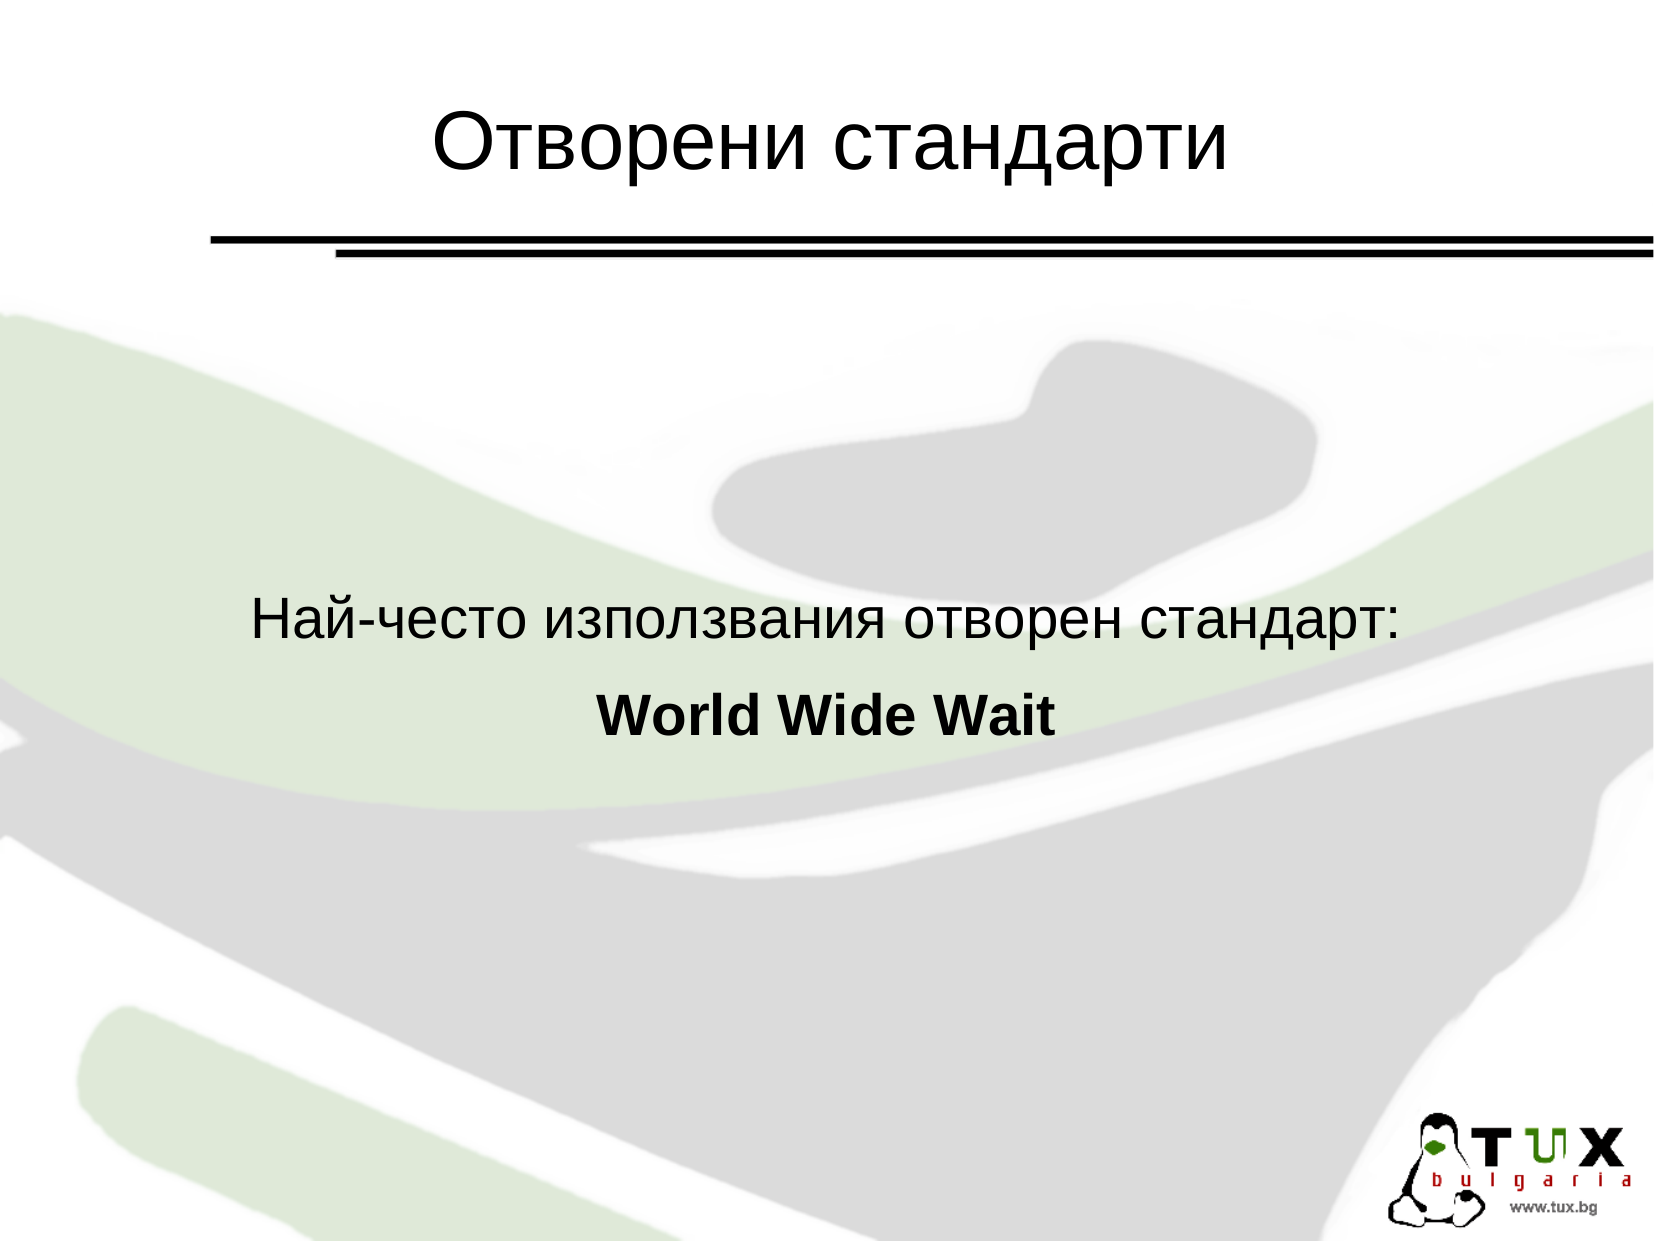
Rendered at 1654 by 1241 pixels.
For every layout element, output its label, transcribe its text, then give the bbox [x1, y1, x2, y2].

picture [0, 0, 1654, 1241]
subtitle Най-често използвания отворен стандарт: World Wide Wait [82, 308, 1571, 1091]
title Отворени стандарти [86, 37, 1576, 245]
